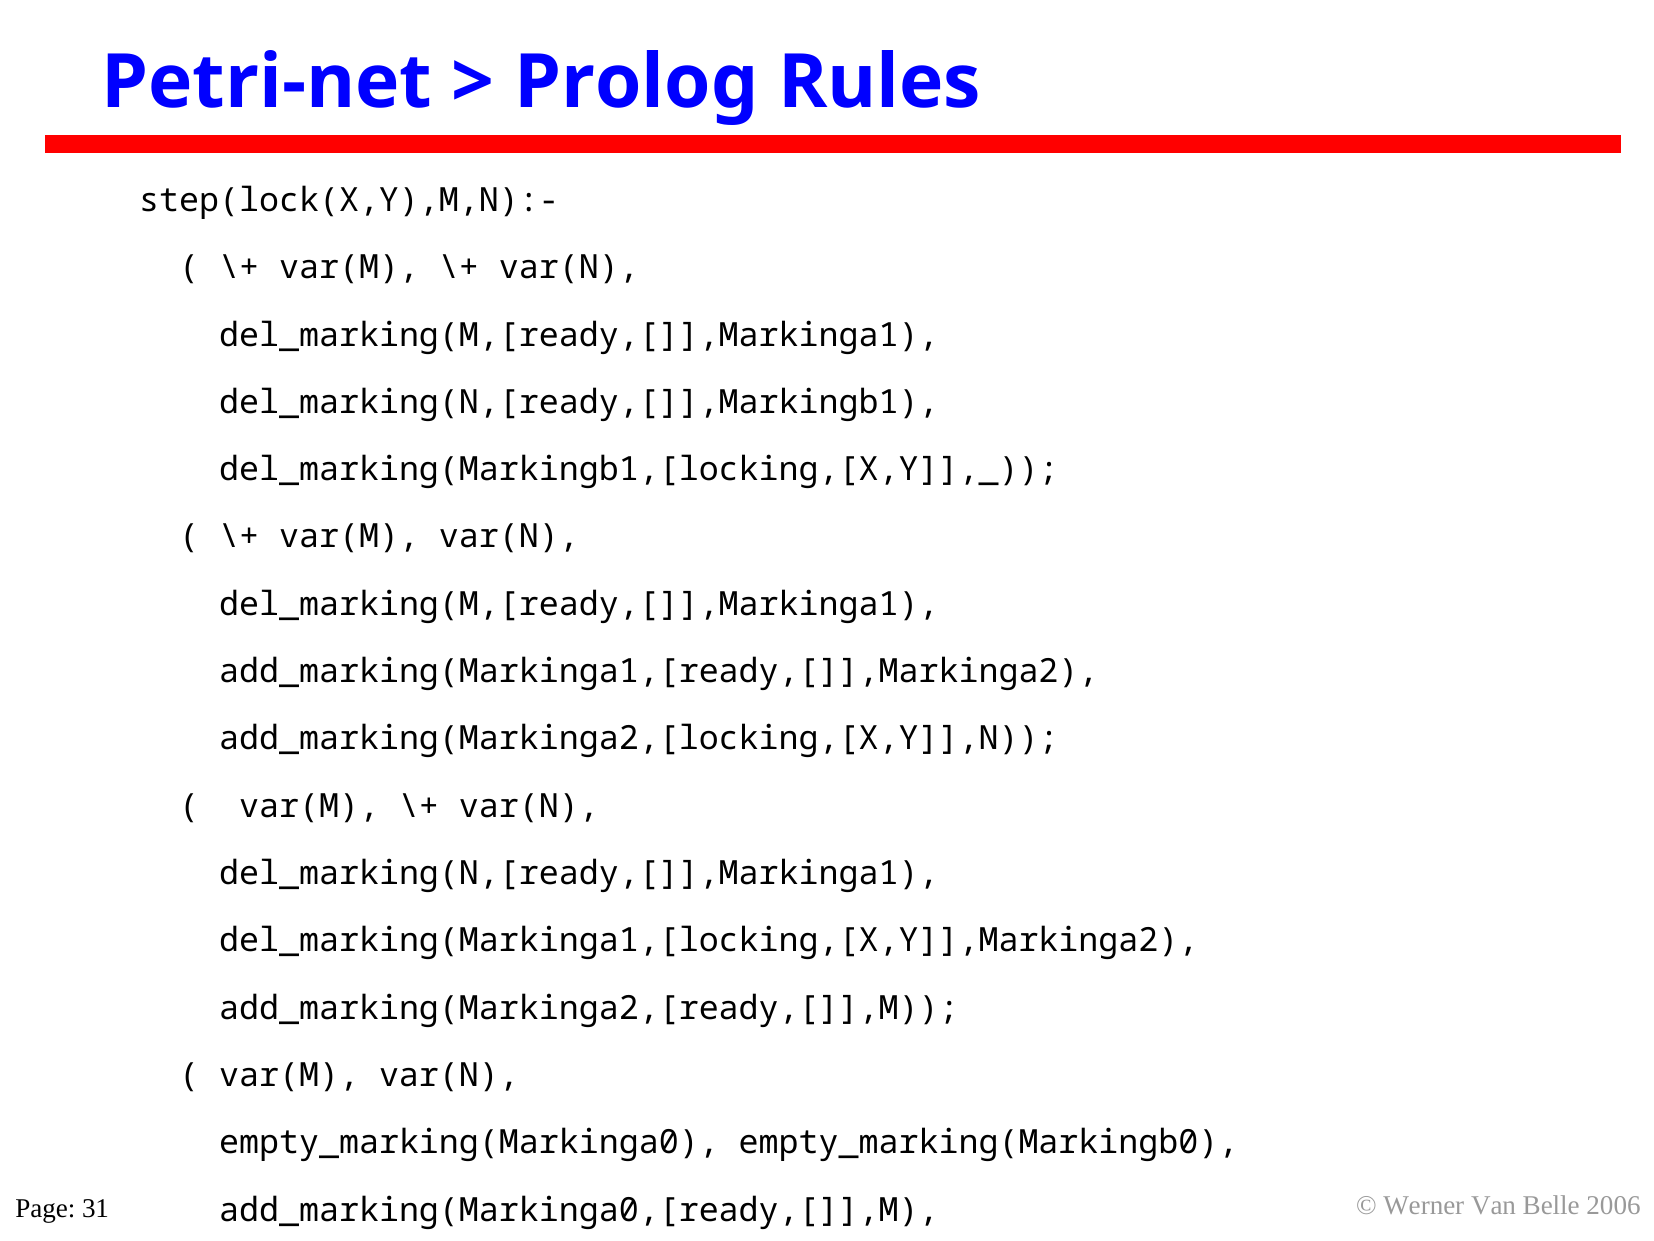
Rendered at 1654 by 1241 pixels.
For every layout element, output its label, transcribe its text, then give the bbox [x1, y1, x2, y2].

list step(lock(X,Y),M,N):- ( \+ var(M), \+ var(N), del_marking(M,[ready,[]],Markinga1), del_marking(N,[ready,[]],Markingb1), del_marking(Markingb1,[locking,[X,Y]],_)); ( \+ var(M), var(N), del_marking(M,[ready,[]],Markinga1), add_marking(Markinga1,[ready,[]],Markinga2), add_marking(Markinga2,[locking,[X,Y]],N)); ( var(M), \+ var(N), del_marking(N,[ready,[]],Markinga1), del_marking(Markinga1,[locking,[X,Y]],Markinga2), add_marking(Markinga2,[ready,[]],M)); ( var(M), var(N), empty_marking(Markinga0), empty_marking(Markingb0), add_marking(Markinga0,[ready,[]],M), add_marking(Markingb0,[ready,[]],Markingb1), add_marking(Markingb1,[locking,[X,Y]],N)). [121, 175, 1534, 1231]
title Petri-net > Prolog Rules [101, 27, 1514, 130]
